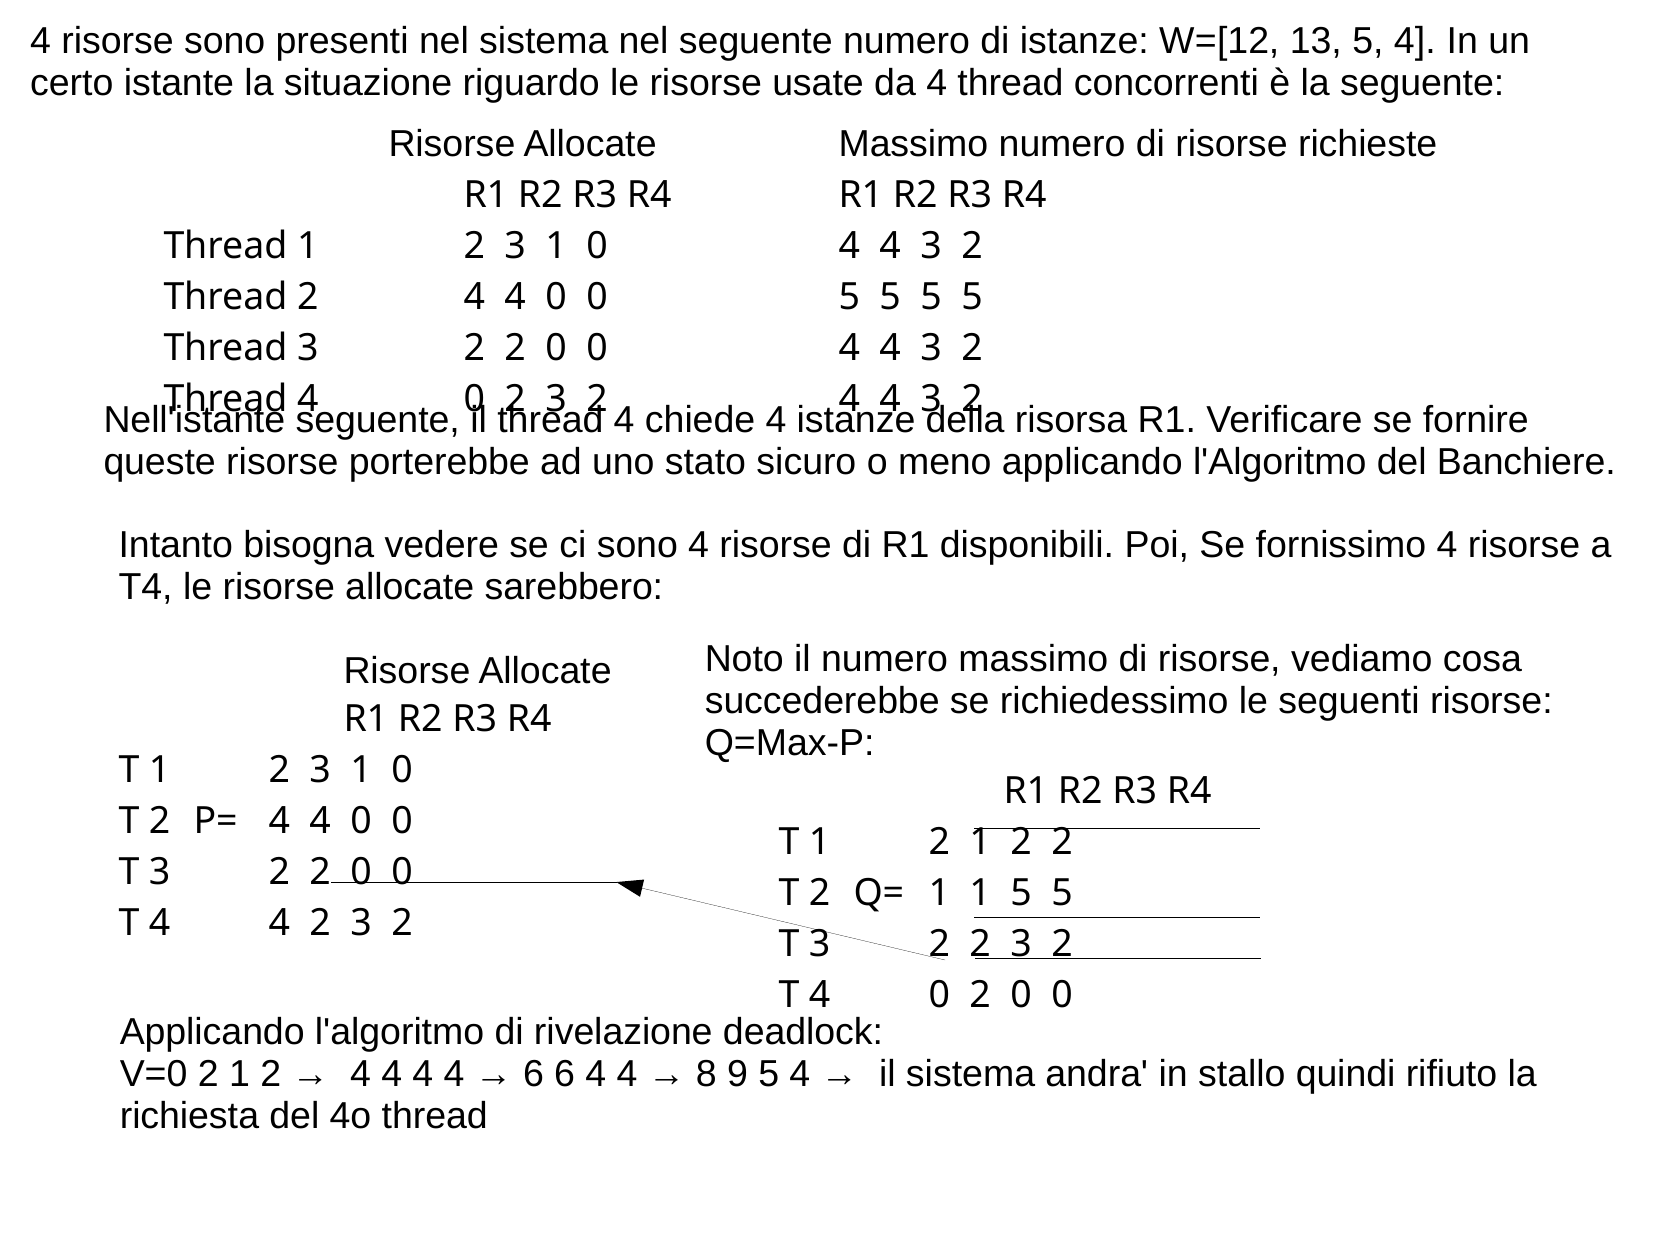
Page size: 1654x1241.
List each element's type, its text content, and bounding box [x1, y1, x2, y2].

text_box Noto il numero massimo di risorse, vediamo cosa succederebbe se richiedessimo le seguenti risorse: Q=Max-P: R1 R2 R3 R4 T 1 2 1 2 2 T 2 Q= 1 1 5 5 T 3 2 2 3 2 T 4 0 2 0 0 [690, 630, 1621, 989]
text_box Intanto bisogna vedere se ci sono 4 risorse di R1 disponibili. Poi, Se fornissimo 4 risorse a T4, le risorse allocate sarebbero: Risorse Allocate R1 R2 R3 R4 T 1 2 3 1 0 T 2 P= 4 4 0 0 T 3 2 2 0 0 T 4 4 2 3 2 [30, 515, 1654, 1004]
text_box Applicando l'algoritmo di rivelazione deadlock: V=0 2 1 2 → 4 4 4 4 → 6 6 4 4 → 8 9 5 4 → il sistema andra' in stallo quindi rifiuto la richiesta del 4o thread [105, 1003, 1654, 1144]
text_box 4 risorse sono presenti nel sistema nel seguente numero di istanze: W=[12, 13, 5, 4]. In un certo istante la situazione riguardo le risorse usate da 4 thread concorrenti è la seguente: [15, 12, 1621, 112]
text_box Risorse Allocate Massimo numero di risorse richieste R1 R2 R3 R4 R1 R2 R3 R4 Thread 1 2 3 1 0 4 4 3 2 Thread 2 4 4 0 0 5 5 5 5 Thread 3 2 2 0 0 4 4 3 2 Thread 4 0 2 3 2 4 4 3 2 [75, 112, 1531, 387]
text_box Nell'istante seguente, il thread 4 chiede 4 istanze della risorsa R1. Verificare se fornire queste risorse porterebbe ad uno stato sicuro o meno applicando l'Algoritmo del Banchiere. [15, 391, 1636, 533]
